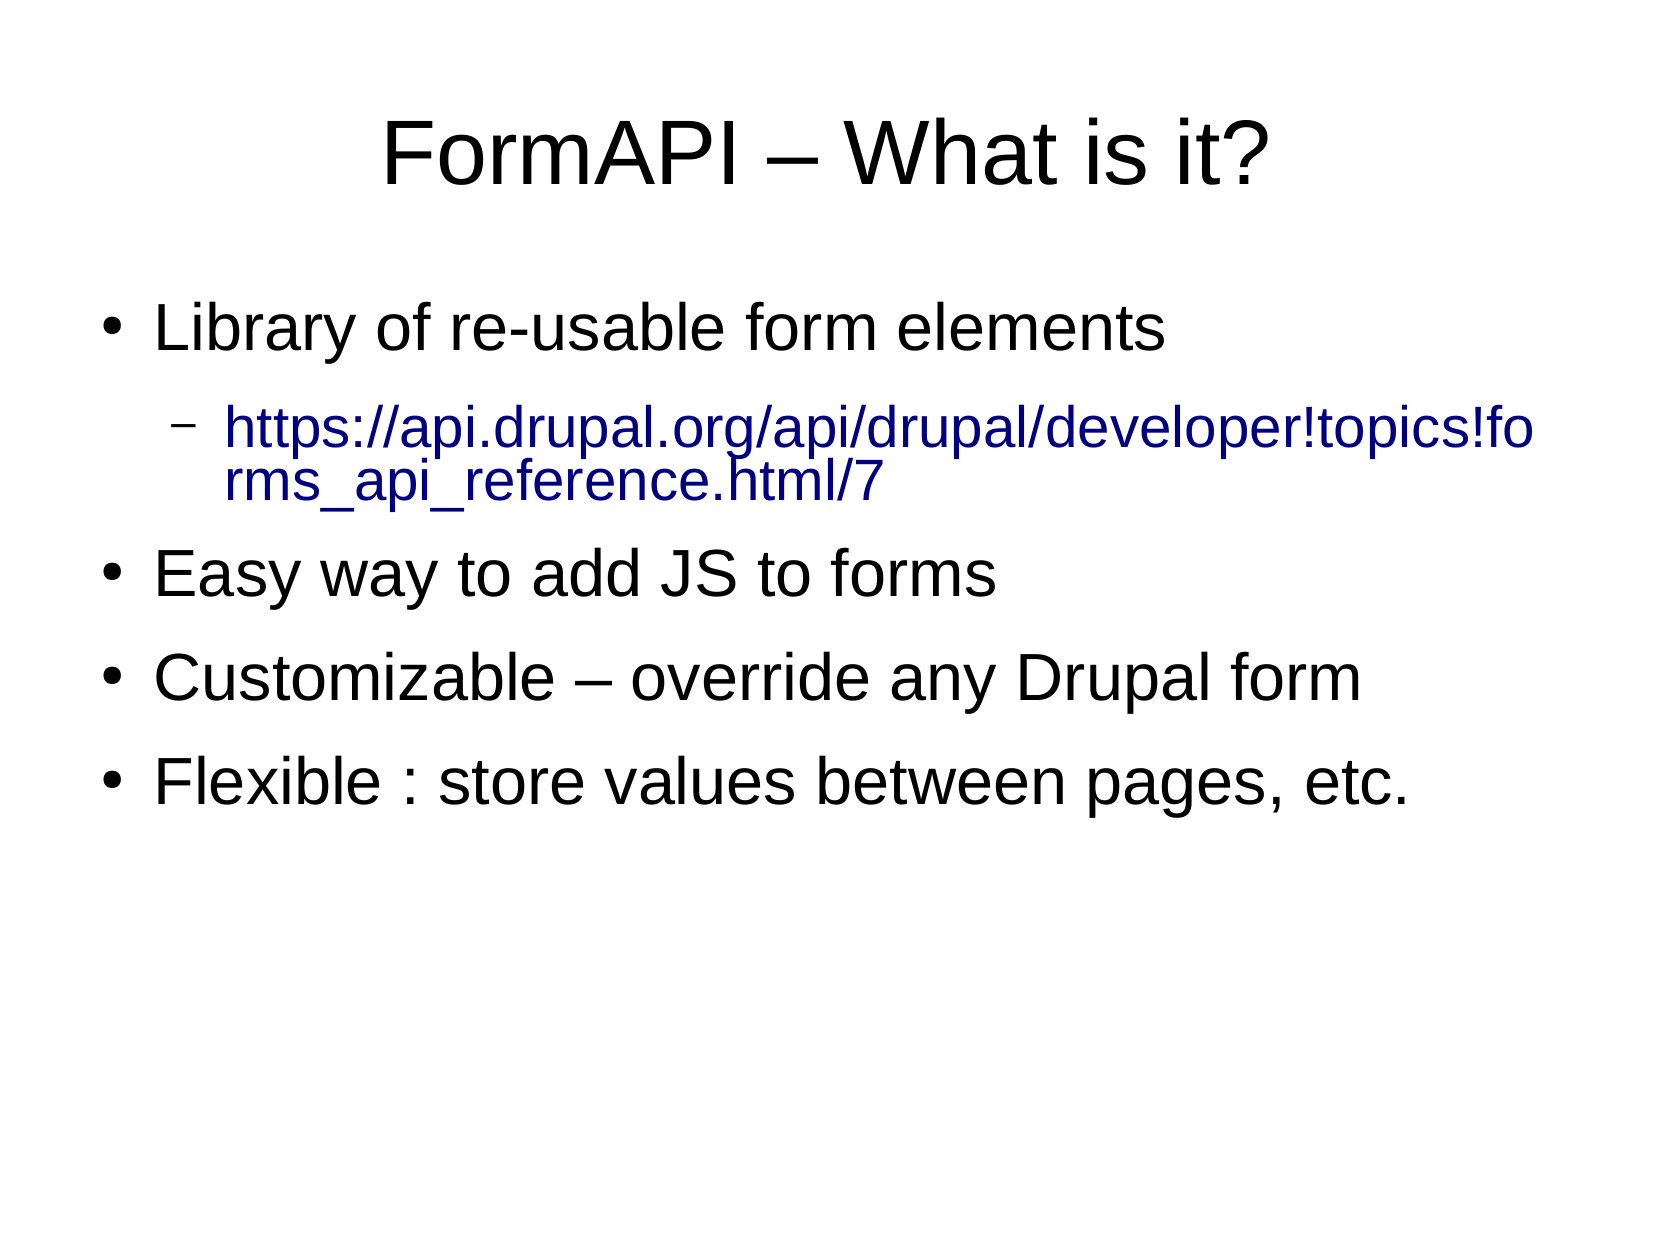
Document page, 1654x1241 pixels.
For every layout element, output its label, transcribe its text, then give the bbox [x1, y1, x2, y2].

list Library of re-usable form elements https://api.drupal.org/api/drupal/developer!topics!forms_api_reference.html/7 Easy way to add JS to forms Customizable – override any Drupal form Flexible : store values between pages, etc. [82, 290, 1538, 1010]
title FormAPI – What is it? [82, 49, 1571, 257]
